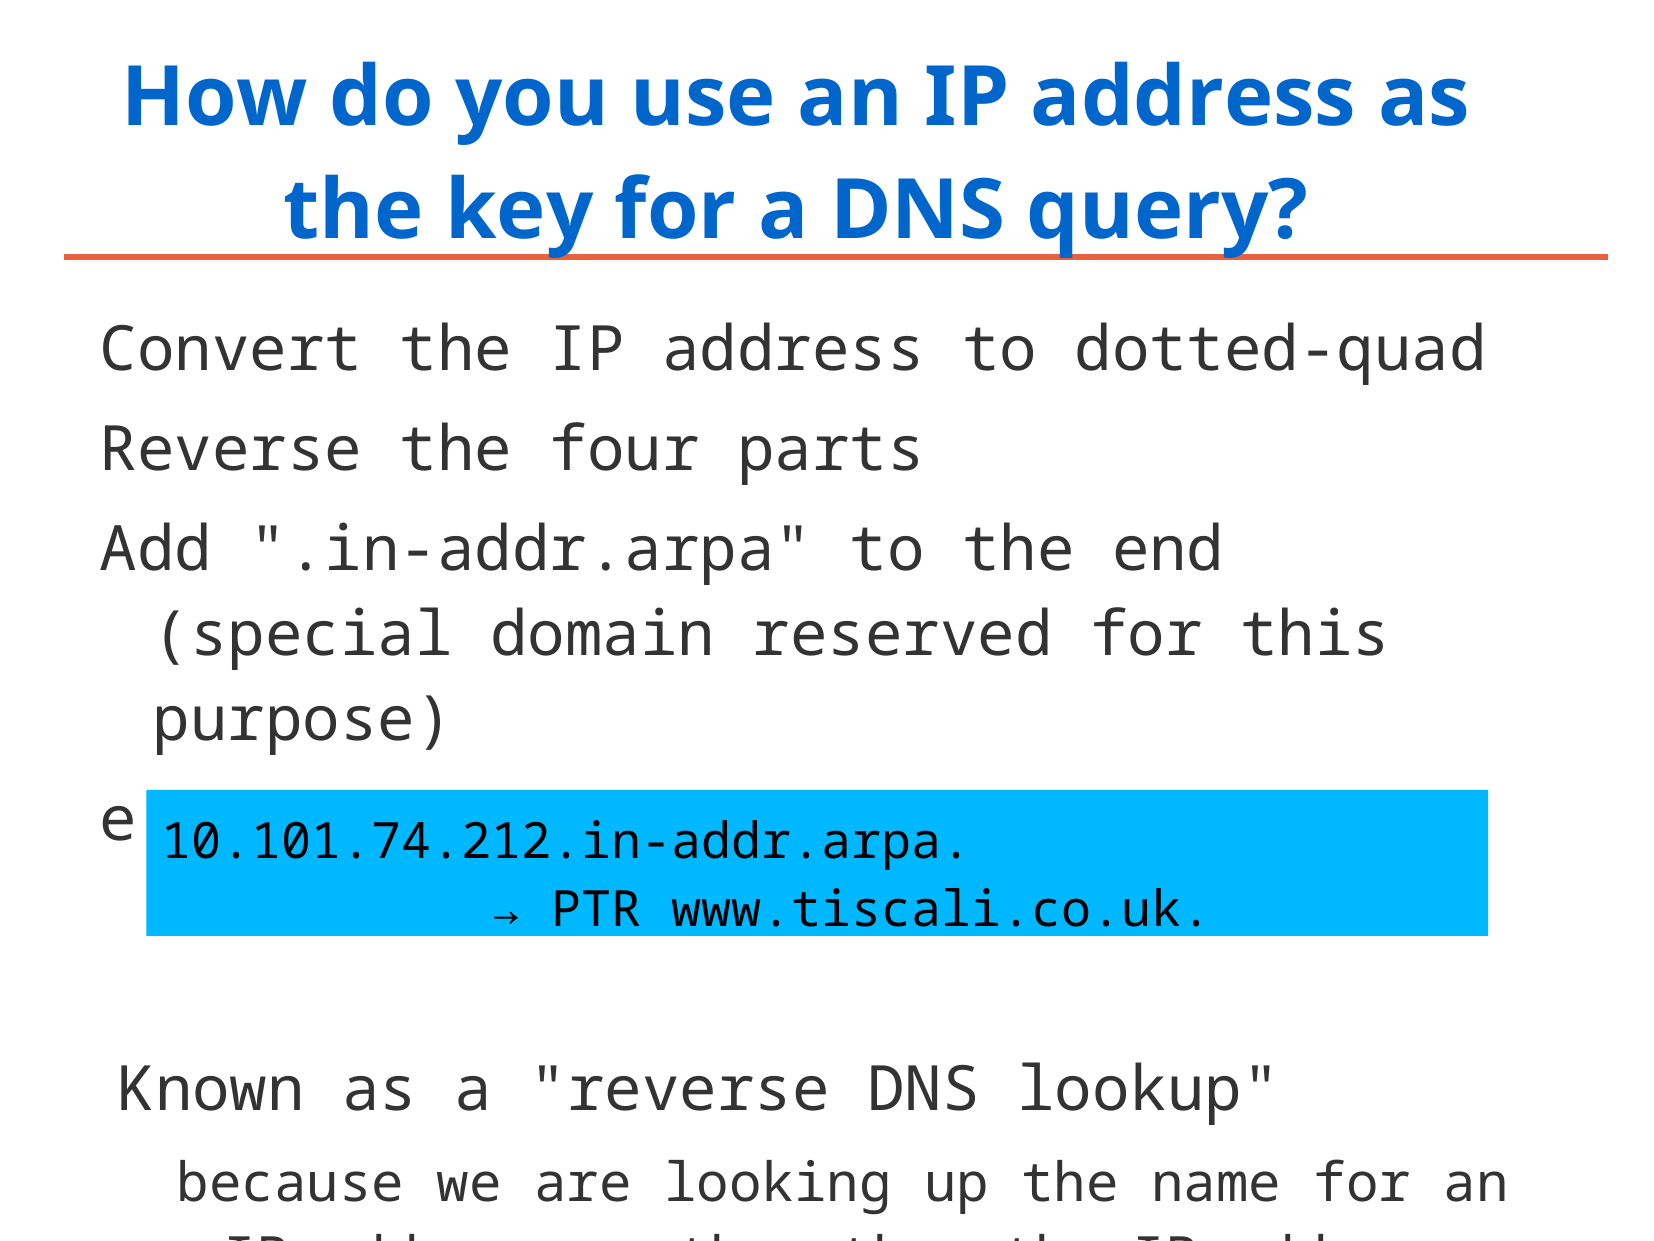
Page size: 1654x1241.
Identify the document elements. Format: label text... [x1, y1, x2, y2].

title How do you use an IP address as the key for a DNS query? [121, 46, 1534, 254]
list Convert the IP address to dotted-quad Reverse the four parts Add ".in-addr.arpa" to the end (special domain reserved for this purpose) e.g. to find name for 212.74.101.10 Known as a "reverse DNS lookup" because we are looking up the name for an IP address, rather than the IP address for a name [82, 303, 1561, 1204]
text_box 10.101.74.212.in-addr.arpa. → PTR www.tiscali.co.uk. [146, 789, 1489, 936]
